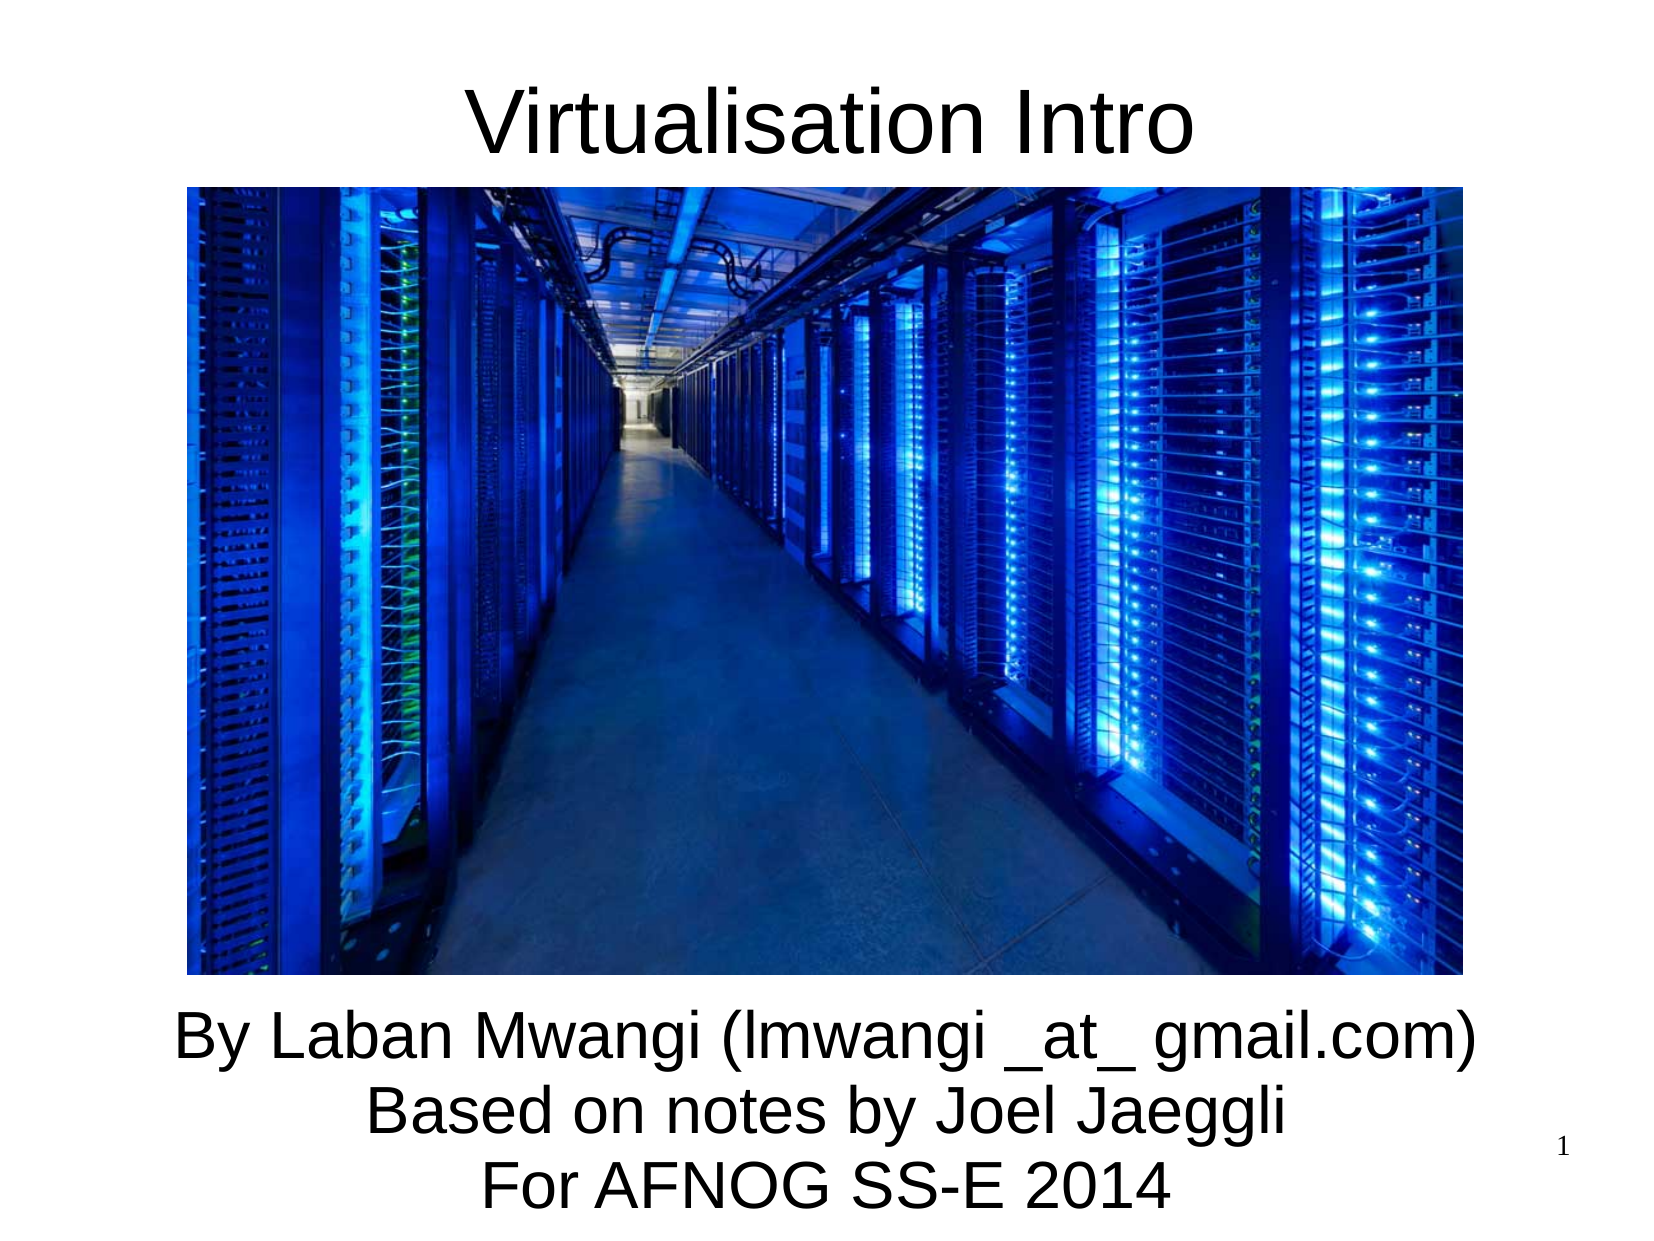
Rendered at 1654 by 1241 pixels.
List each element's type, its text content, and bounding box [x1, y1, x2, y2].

title Virtualisation Intro [86, 17, 1576, 226]
subtitle By Laban Mwangi (lmwangi _at_ gmail.com) Based on notes by Joel Jaeggli For AFNOG SS-E 2014 [82, 177, 1571, 1222]
picture [187, 187, 1463, 976]
